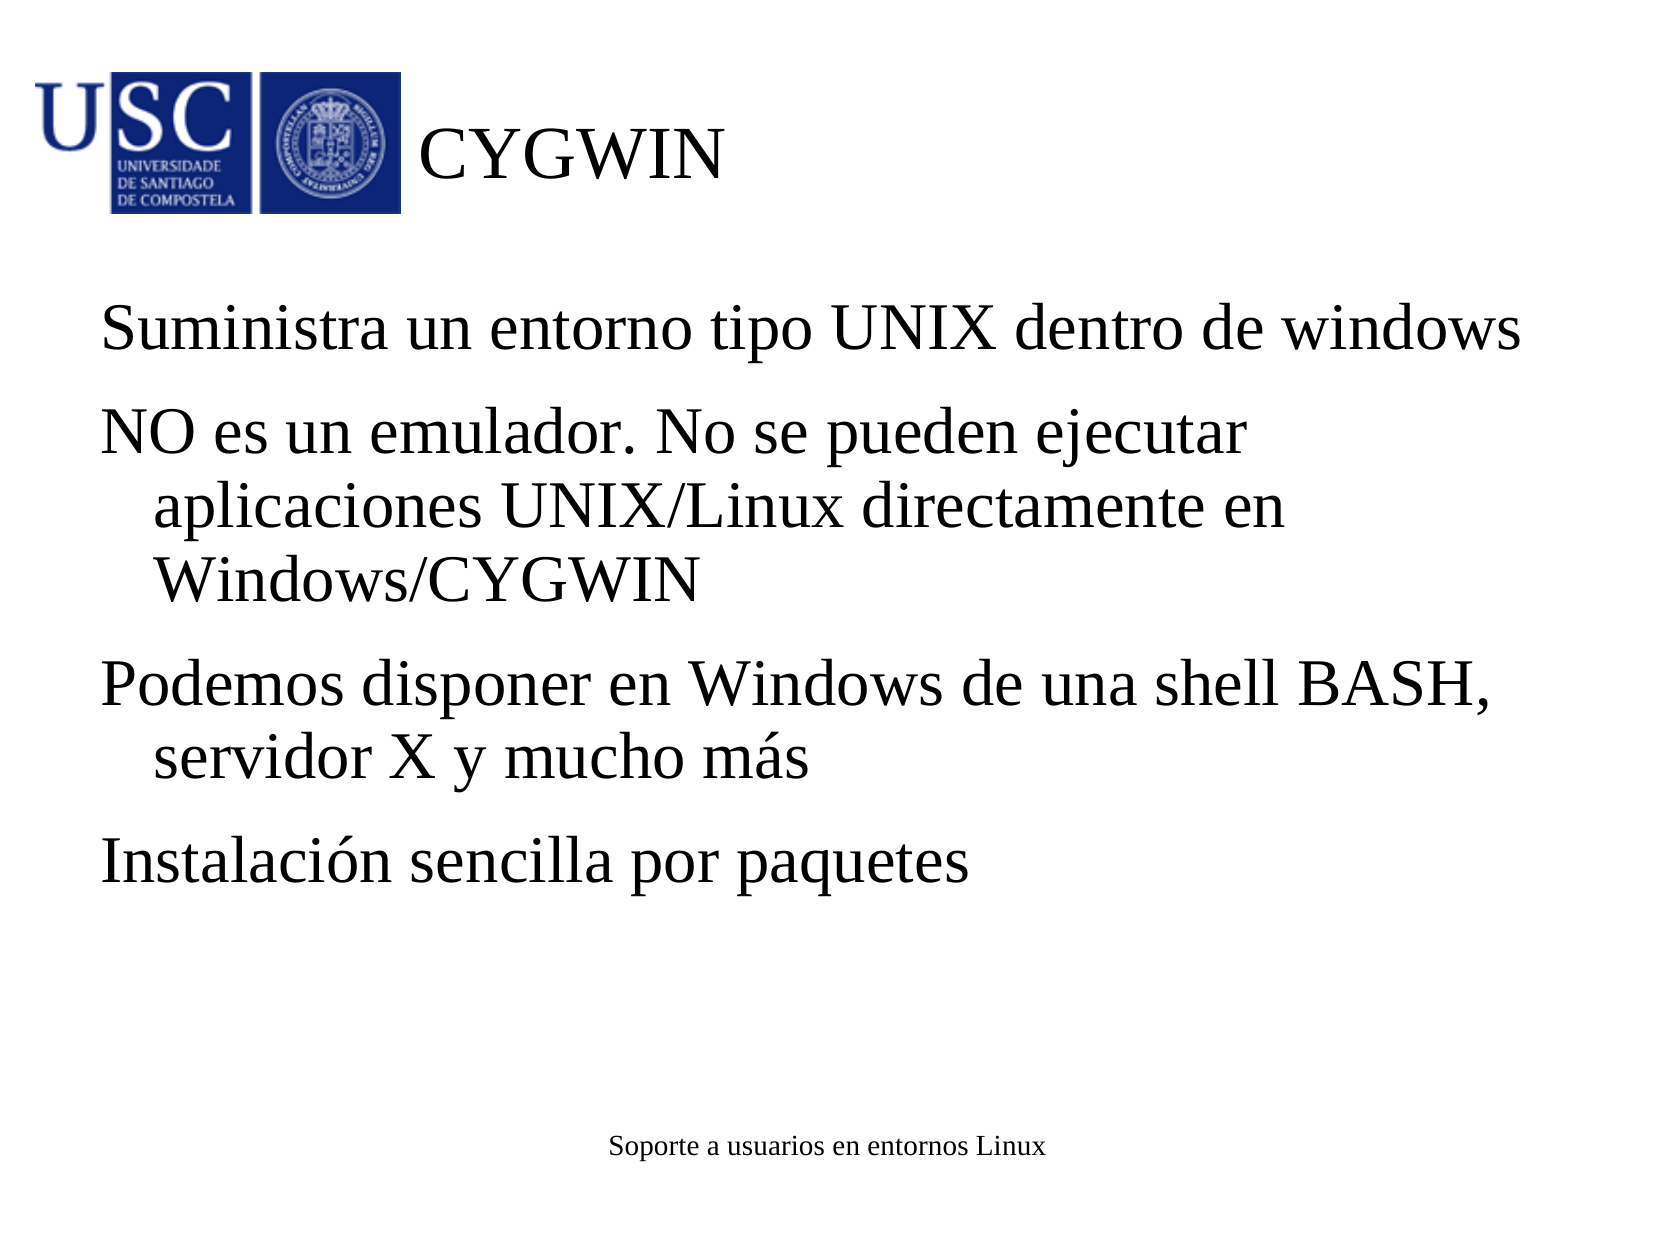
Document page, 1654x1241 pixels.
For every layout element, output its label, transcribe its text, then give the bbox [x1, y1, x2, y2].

title CYGWIN [418, 49, 1571, 257]
list Suministra un entorno tipo UNIX dentro de windows NO es un emulador. No se pueden ejecutar aplicaciones UNIX/Linux directamente en Windows/CYGWIN Podemos disponer en Windows de una shell BASH, servidor X y mucho más Instalación sencilla por paquetes [82, 290, 1571, 1109]
picture [35, 72, 401, 214]
